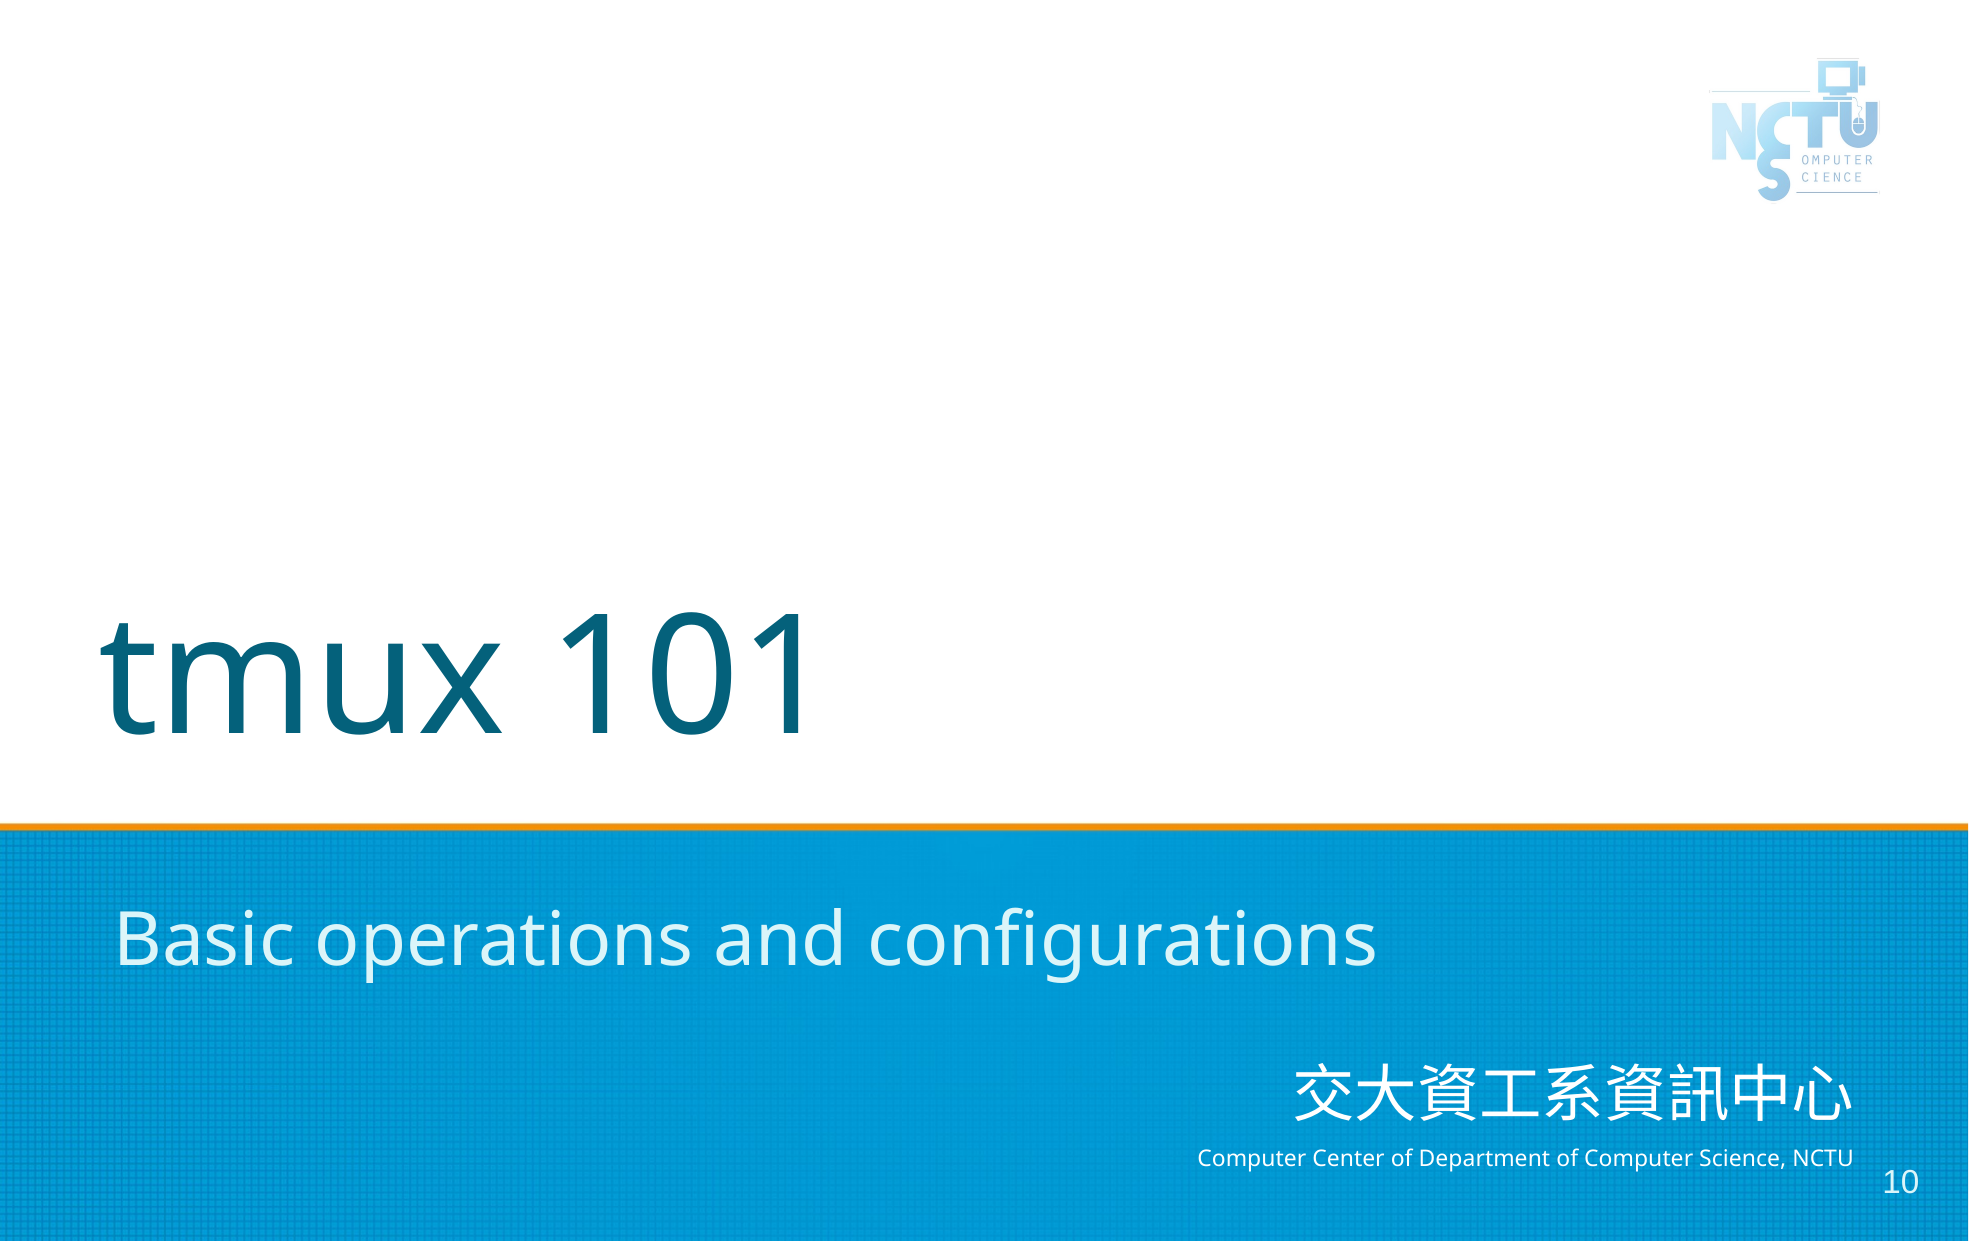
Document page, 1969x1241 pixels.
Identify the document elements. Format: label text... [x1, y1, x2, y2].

subtitle Basic operations and configurations [98, 875, 1783, 1103]
title tmux 101 [98, 559, 1870, 767]
picture [0, 0, 1969, 832]
slide_number <number> [1841, 1145, 1960, 1241]
